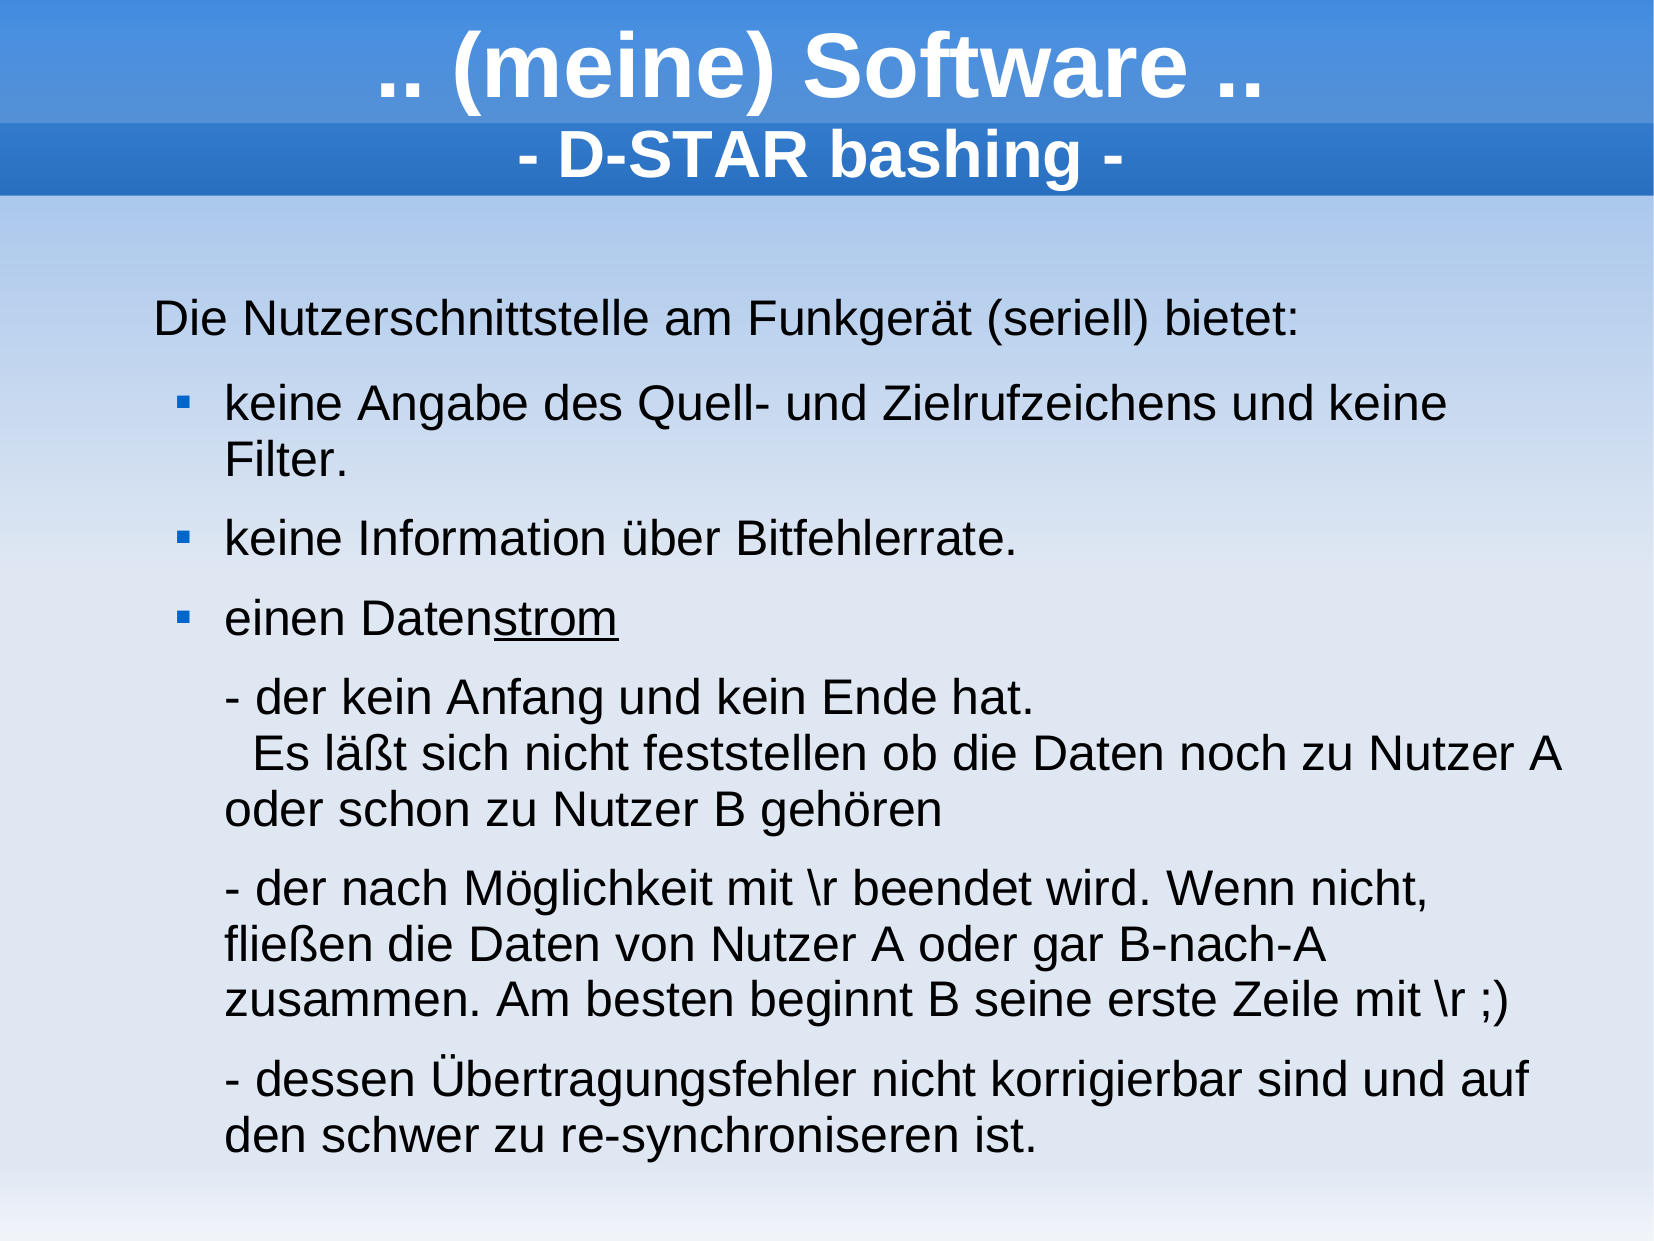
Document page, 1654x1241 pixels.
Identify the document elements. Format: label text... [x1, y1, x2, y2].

list Die Nutzerschnittstelle am Funkgerät (seriell) bietet: keine Angabe des Quell- und Zielrufzeichens und keine Filter. keine Information über Bitfehlerrate. einen Datenstrom - der kein Anfang und kein Ende hat. Es läßt sich nicht feststellen ob die Daten noch zu Nutzer A oder schon zu Nutzer B gehören - der nach Möglichkeit mit \r beendet wird. Wenn nicht, fließen die Daten von Nutzer A oder gar B-nach-A zusammen. Am besten beginnt B seine erste Zeile mit \r ;) - dessen Übertragungsfehler nicht korrigierbar sind und auf den schwer zu re-synchroniseren ist. [82, 290, 1571, 1163]
title .. (meine) Software .. - D-STAR bashing - [76, 7, 1565, 200]
picture [0, 0, 1654, 1241]
